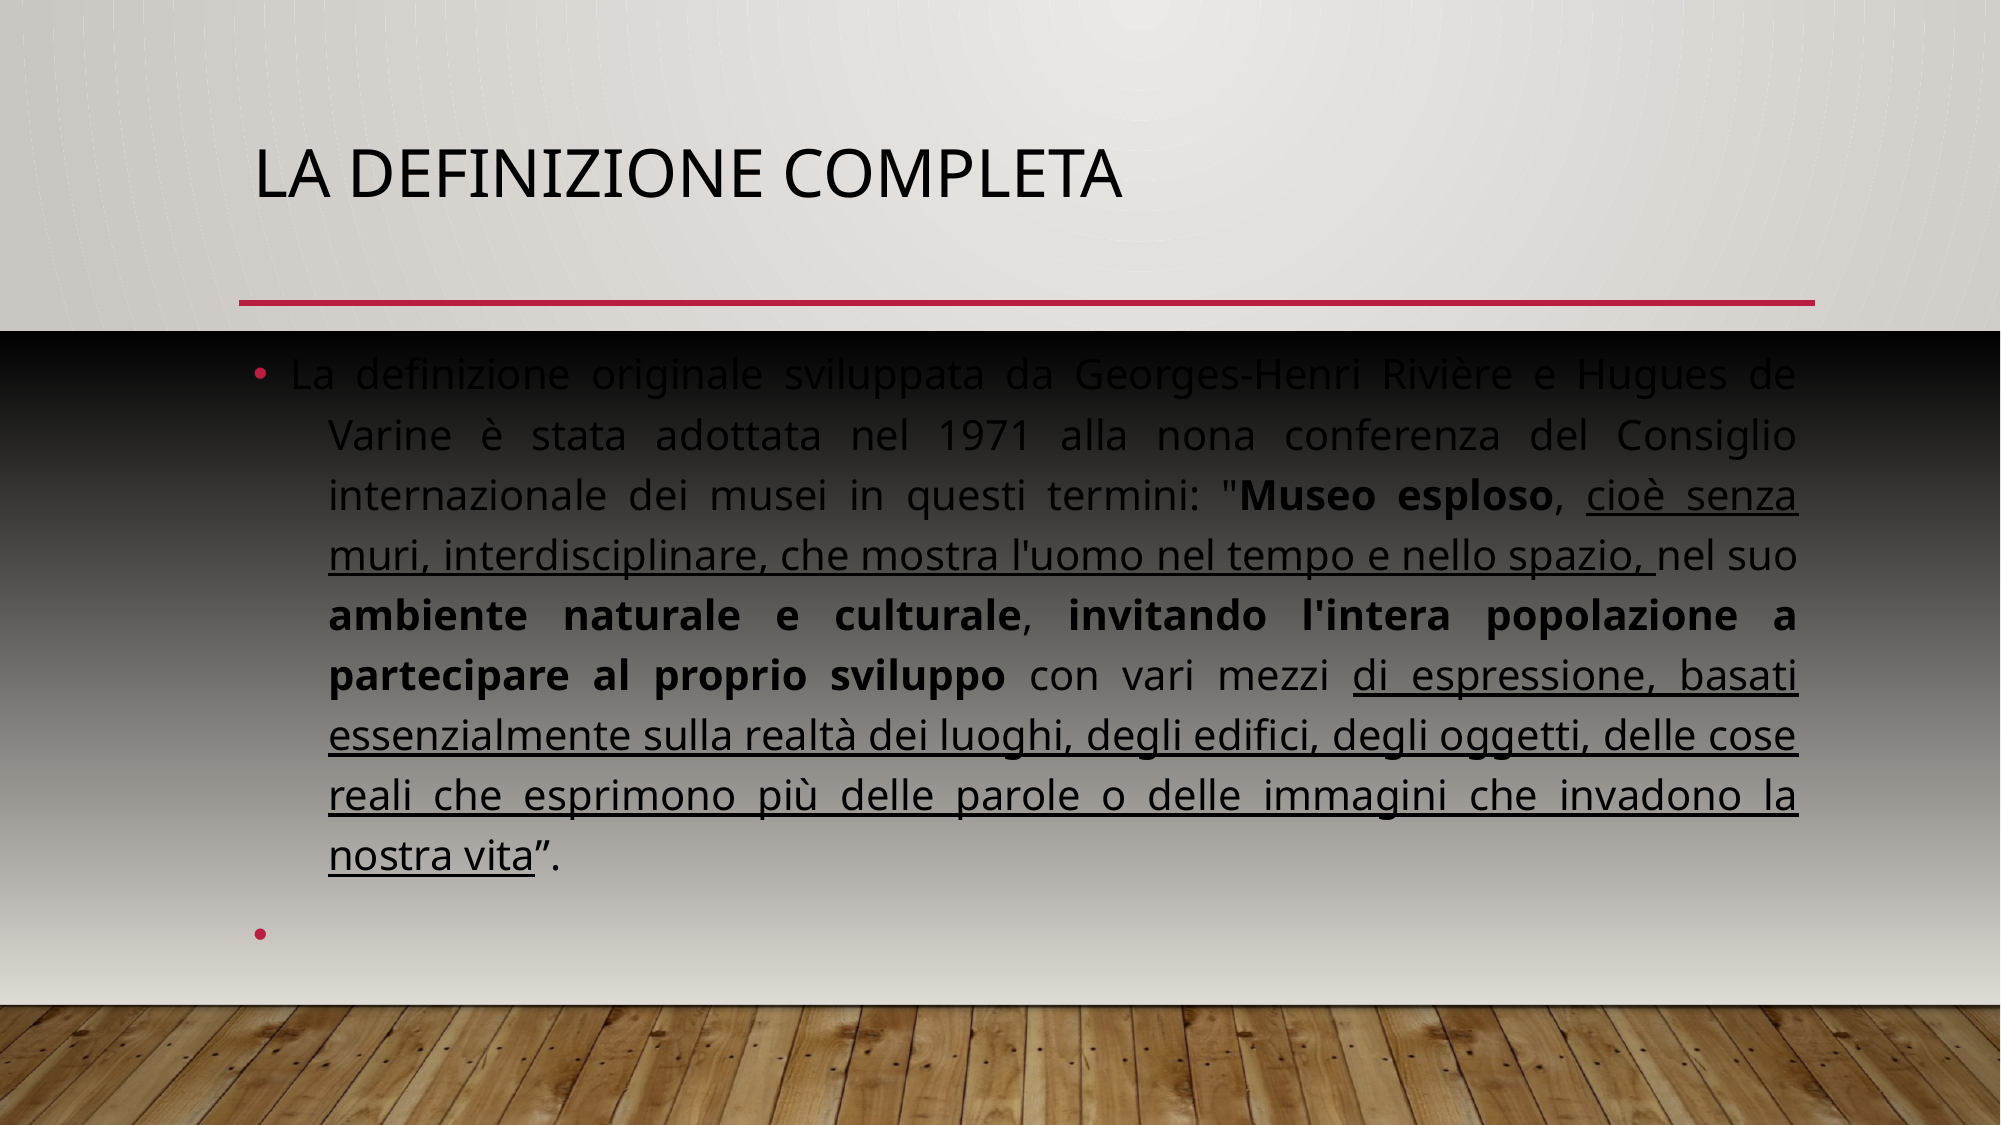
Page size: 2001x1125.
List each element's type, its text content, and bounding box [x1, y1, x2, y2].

list La definizione originale sviluppata da Georges-Henri Rivière e Hugues de Varine è stata adottata nel 1971 alla nona conferenza del Consiglio internazionale dei musei in questi termini: "Museo esploso, cioè senza muri, interdisciplinare, che mostra l'uomo nel tempo e nello spazio, nel suo ambiente naturale e culturale, invitando l'intera popolazione a partecipare al proprio sviluppo con vari mezzi di espressione, basati essenzialmente sulla realtà dei luoghi, degli edifici, degli oggetti, delle cose reali che esprimono più delle parole o delle immagini che invadono la nostra vita”. [238, 330, 1814, 897]
title La definizione completa [238, 131, 1814, 305]
